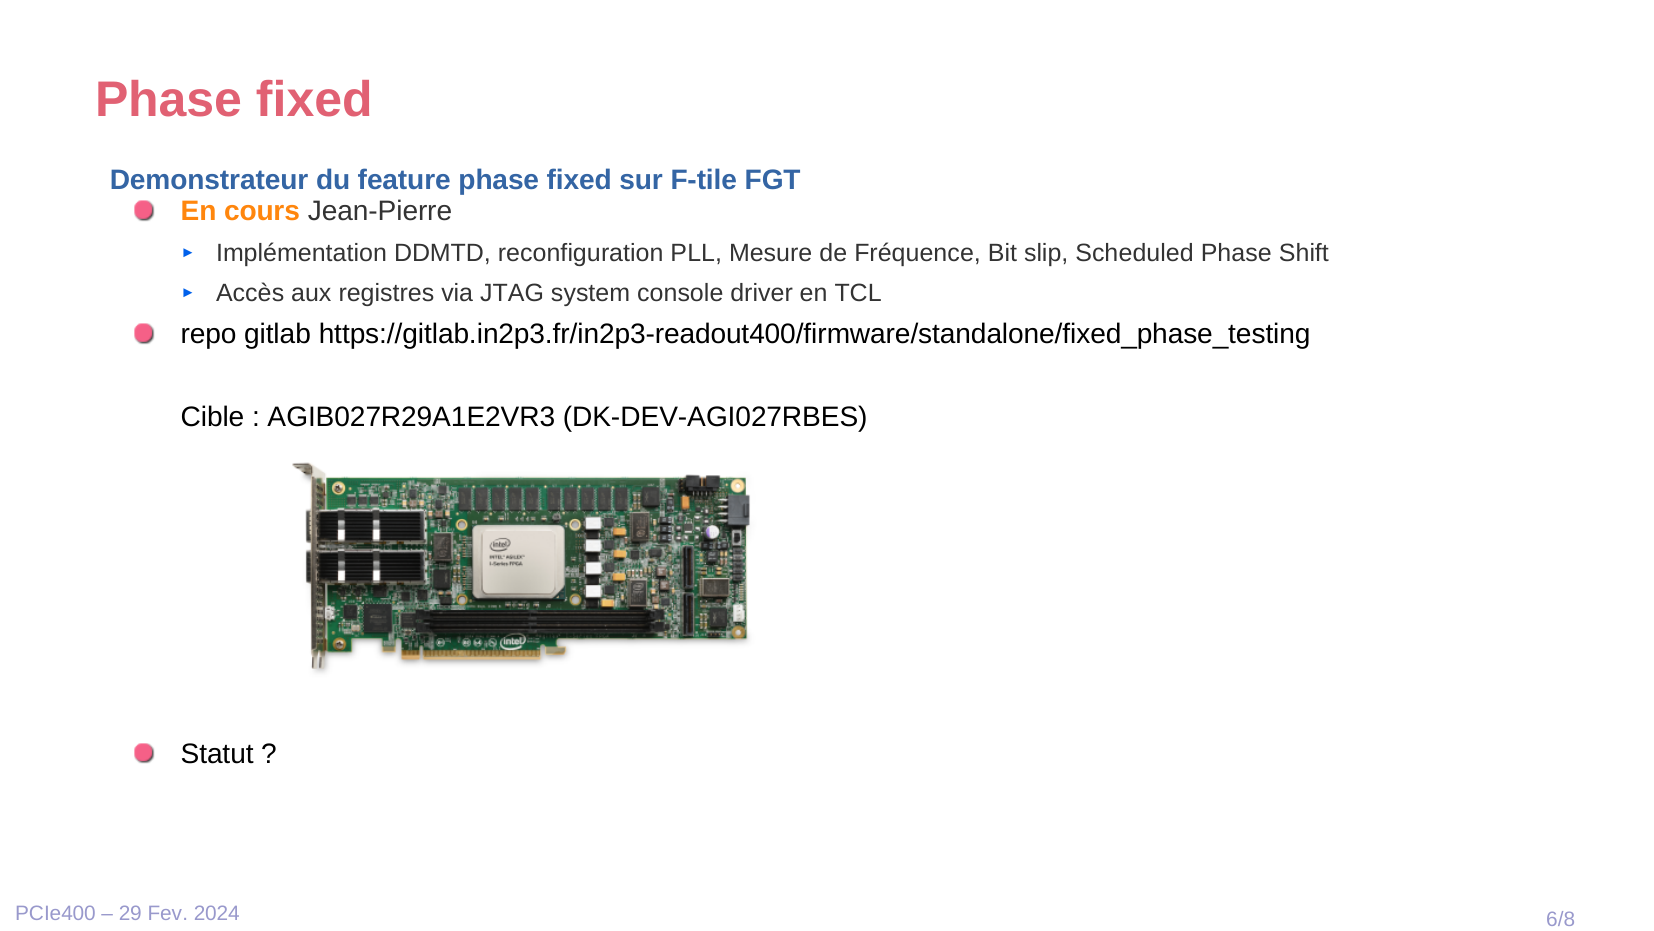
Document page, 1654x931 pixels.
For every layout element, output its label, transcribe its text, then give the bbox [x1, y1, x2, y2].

title Phase fixed [94, 40, 1540, 159]
list Demonstrateur du feature phase fixed sur F-tile FGT En cours Jean-Pierre Implémentation DDMTD, reconfiguration PLL, Mesure de Fréquence, Bit slip, Scheduled Phase Shift Accès aux registres via JTAG system console driver en TCL repo gitlab https://gitlab.in2p3.fr/in2p3-readout400/firmware/standalone/fixed_phase_testing Cible : AGIB027R29A1E2VR3 (DK-DEV-AGI027RBES) Statut ? [38, 164, 1636, 876]
picture [277, 447, 766, 702]
